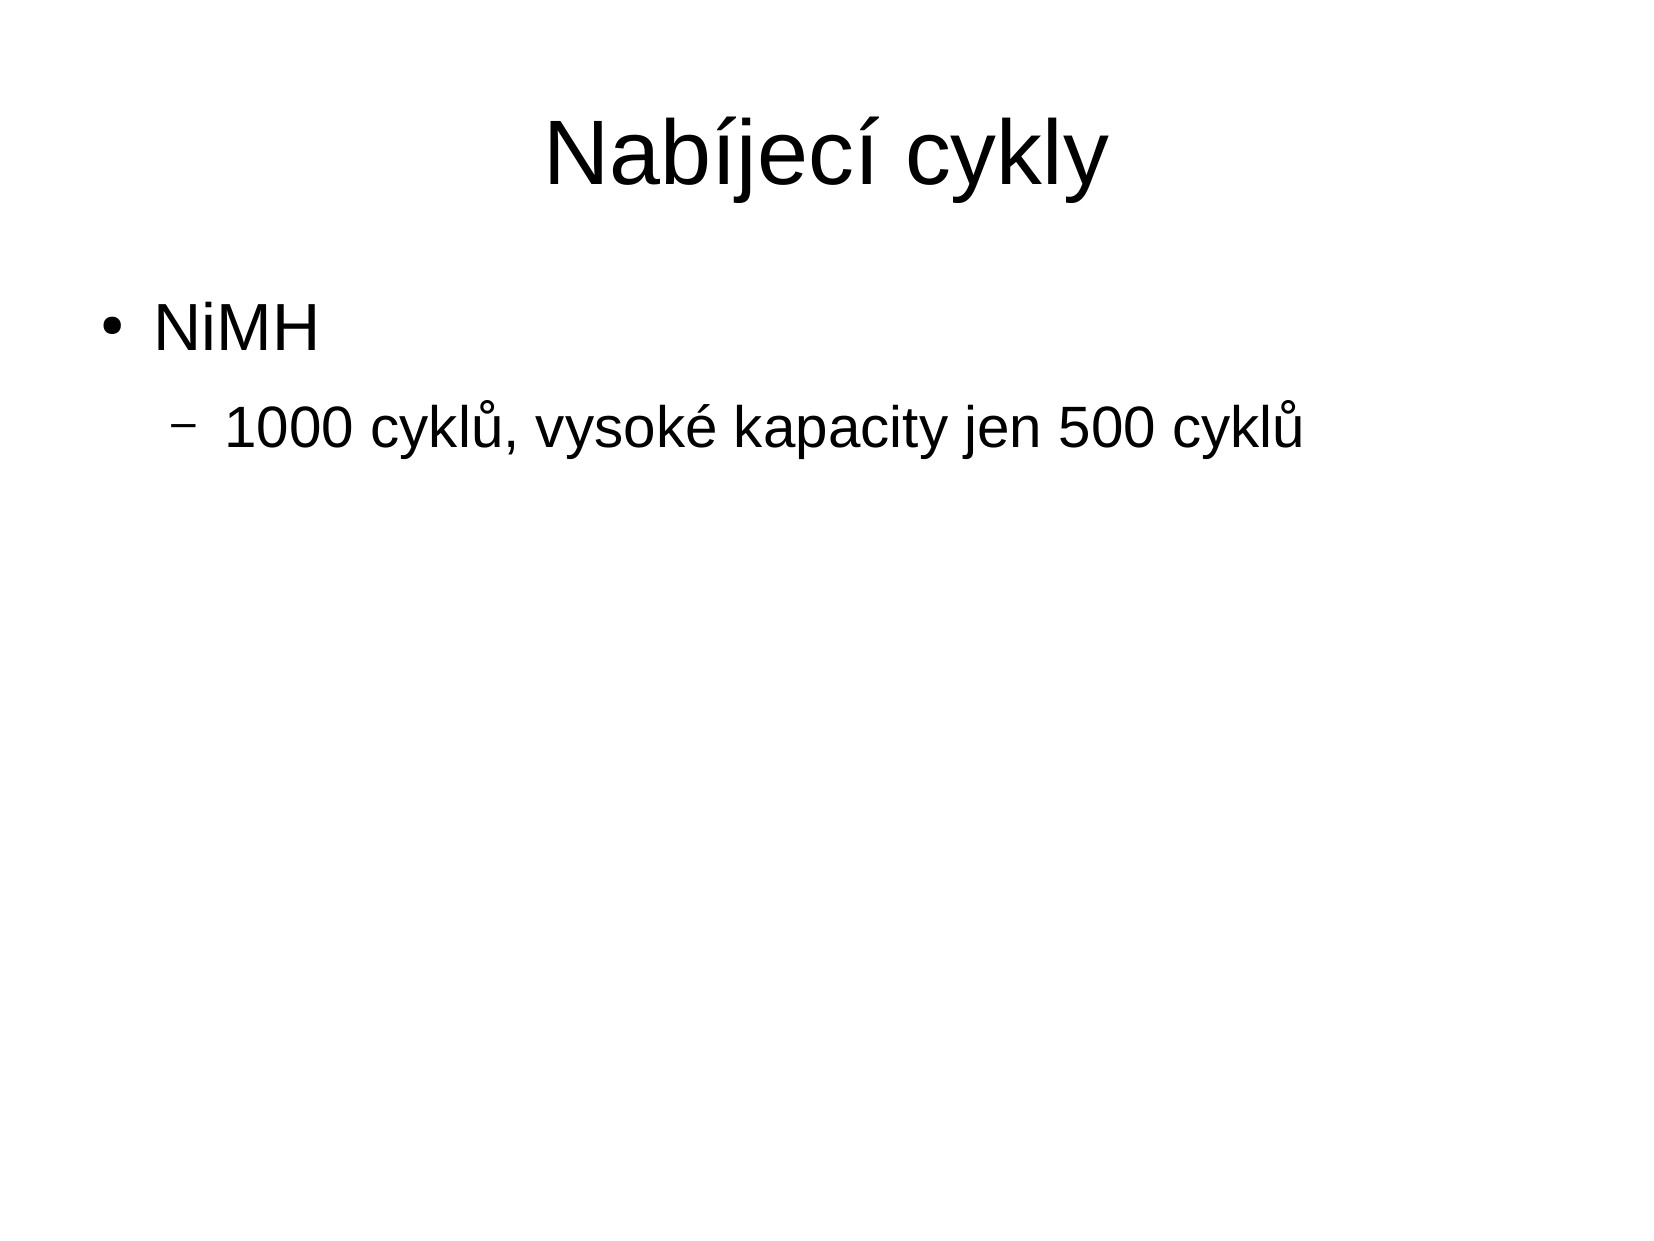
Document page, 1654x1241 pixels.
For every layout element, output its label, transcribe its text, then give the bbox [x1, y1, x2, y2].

list NiMH 1000 cyklů, vysoké kapacity jen 500 cyklů [82, 290, 1538, 1010]
title Nabíjecí cykly [82, 49, 1571, 257]
